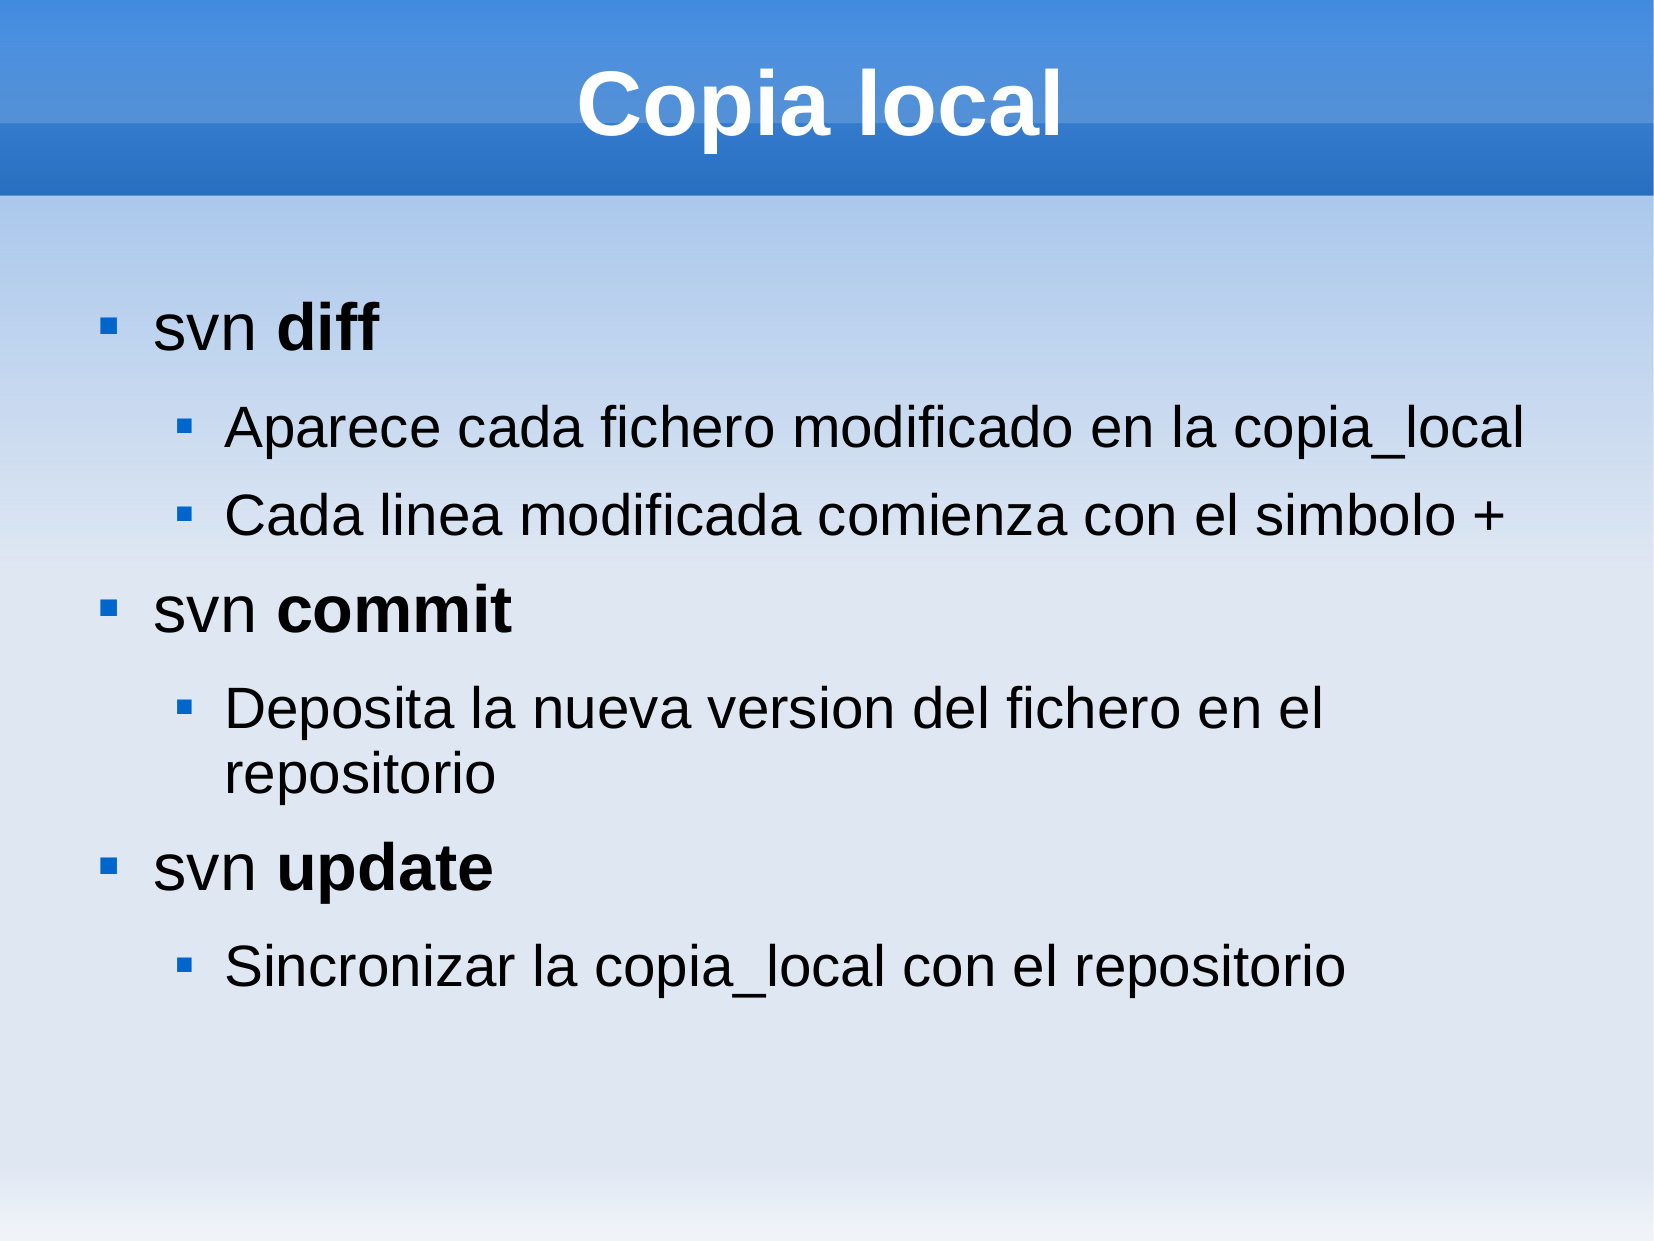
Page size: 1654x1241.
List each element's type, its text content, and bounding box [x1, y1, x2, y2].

title Copia local [76, 7, 1565, 200]
picture [0, 0, 1654, 1241]
list svn diff Aparece cada fichero modificado en la copia_local Cada linea modificada comienza con el simbolo + svn commit Deposita la nueva version del fichero en el repositorio svn update Sincronizar la copia_local con el repositorio [82, 290, 1571, 1094]
